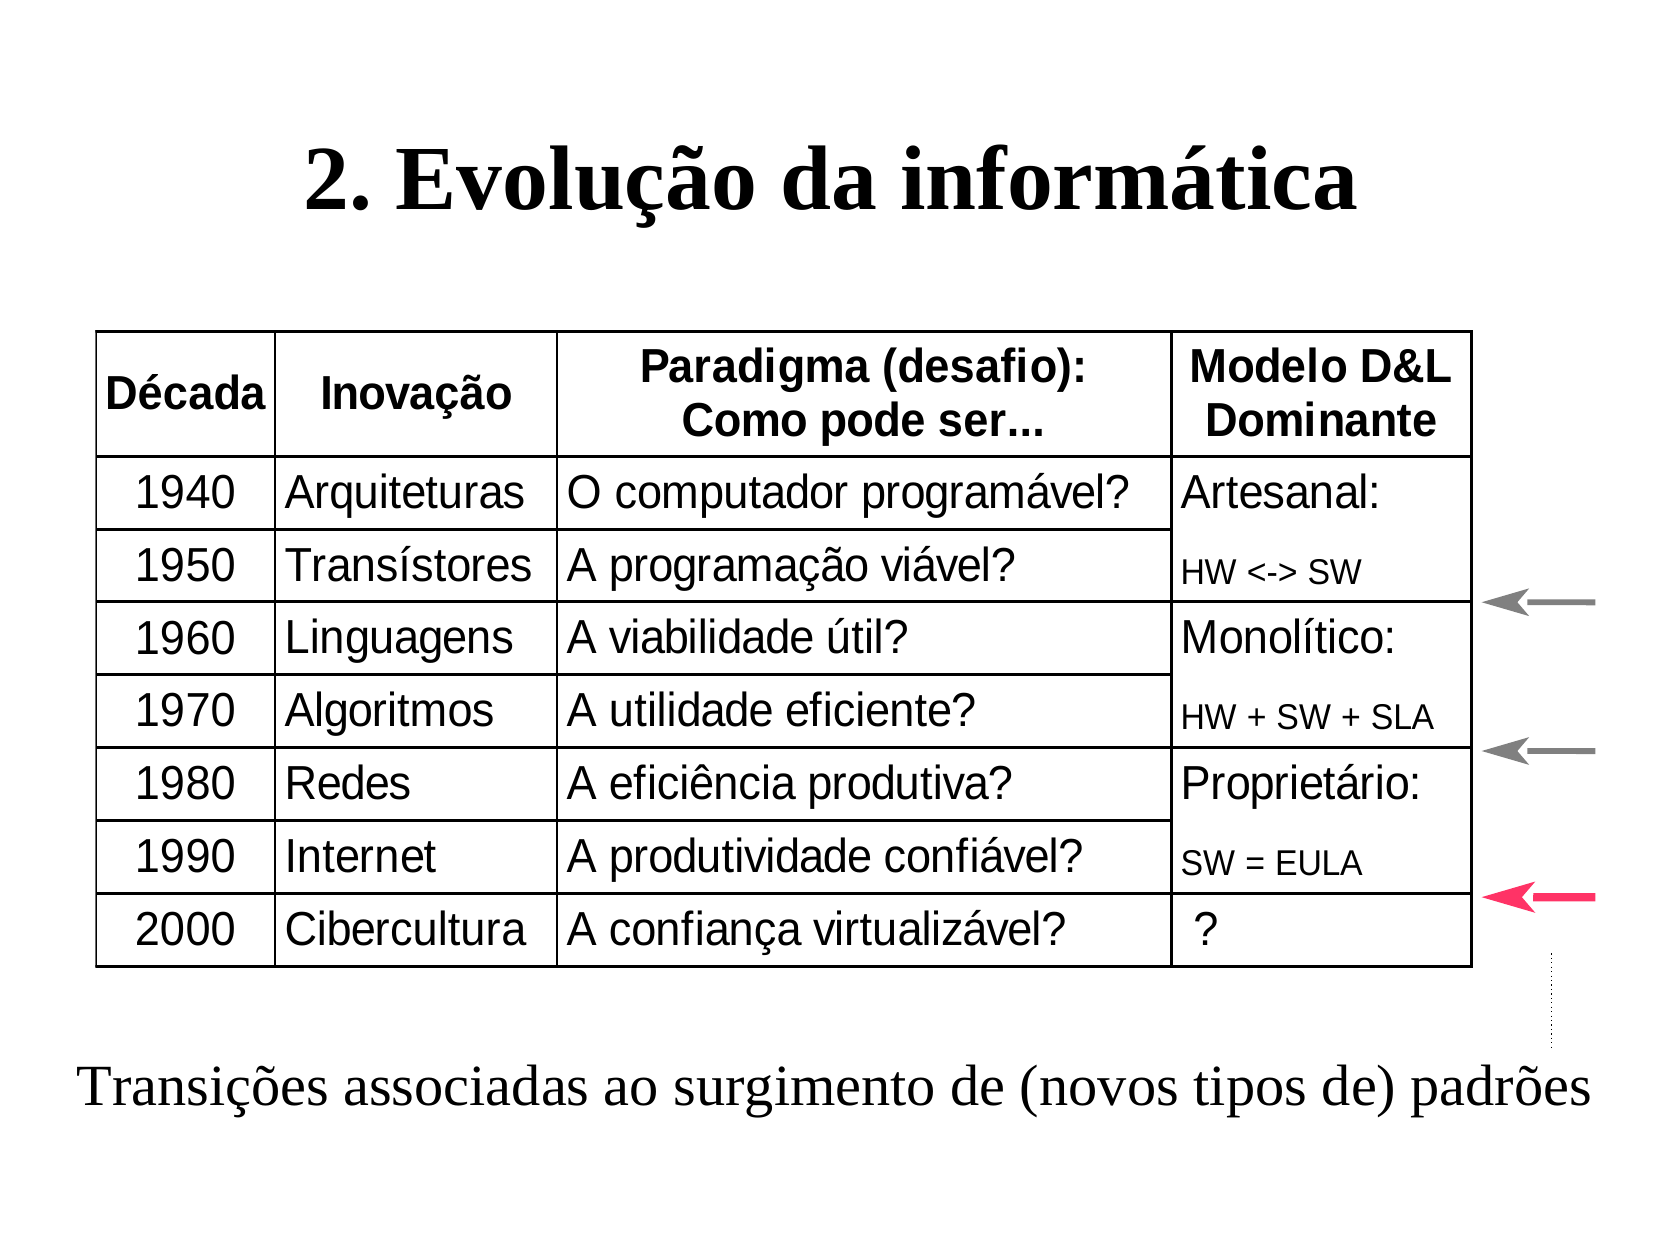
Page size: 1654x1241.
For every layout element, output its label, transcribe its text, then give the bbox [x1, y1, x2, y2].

chart [95, 330, 1474, 994]
text_box Transições associadas ao surgimento de (novos tipos de) padrões [73, 1053, 1593, 1119]
title 2. Evolução da informática [140, 75, 1547, 282]
